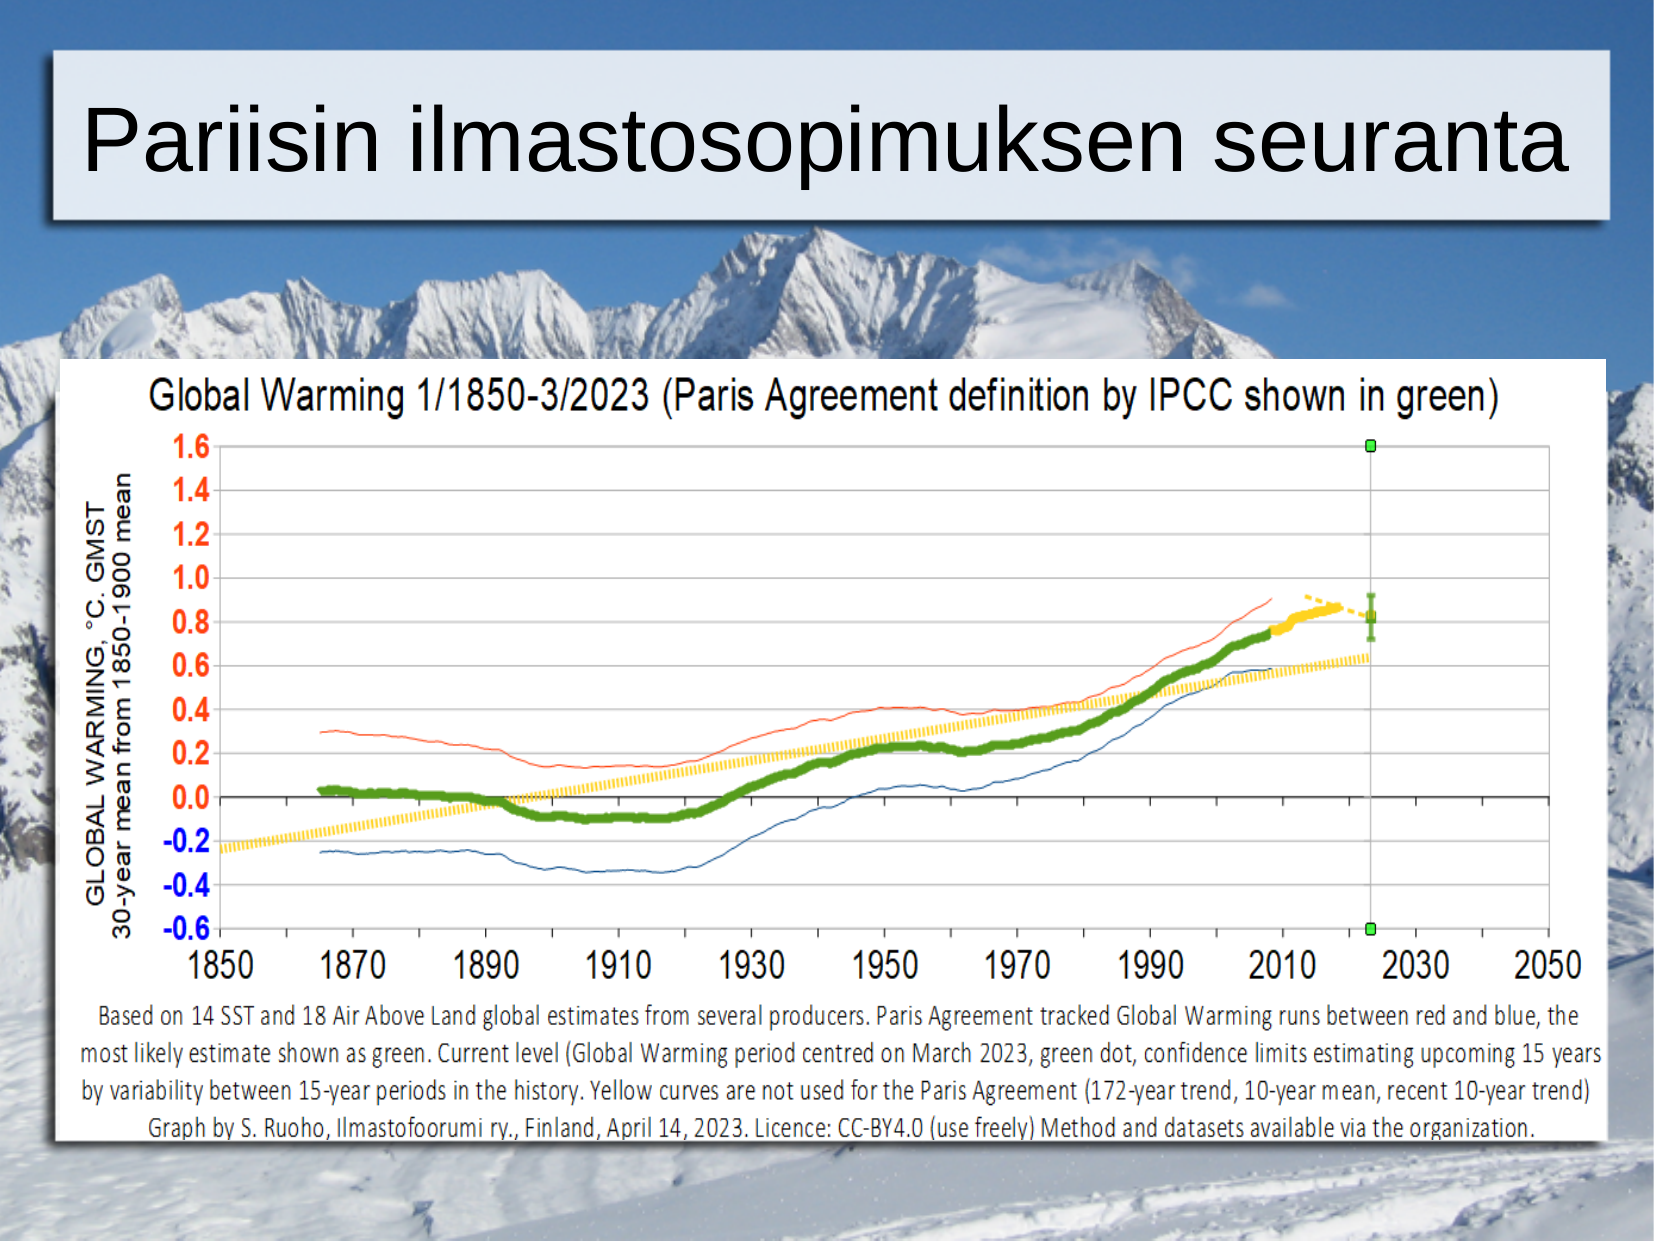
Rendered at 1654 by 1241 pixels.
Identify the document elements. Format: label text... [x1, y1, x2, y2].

picture [0, 0, 1654, 1241]
title Pariisin ilmastosopimuksen seuranta [59, 61, 1595, 219]
